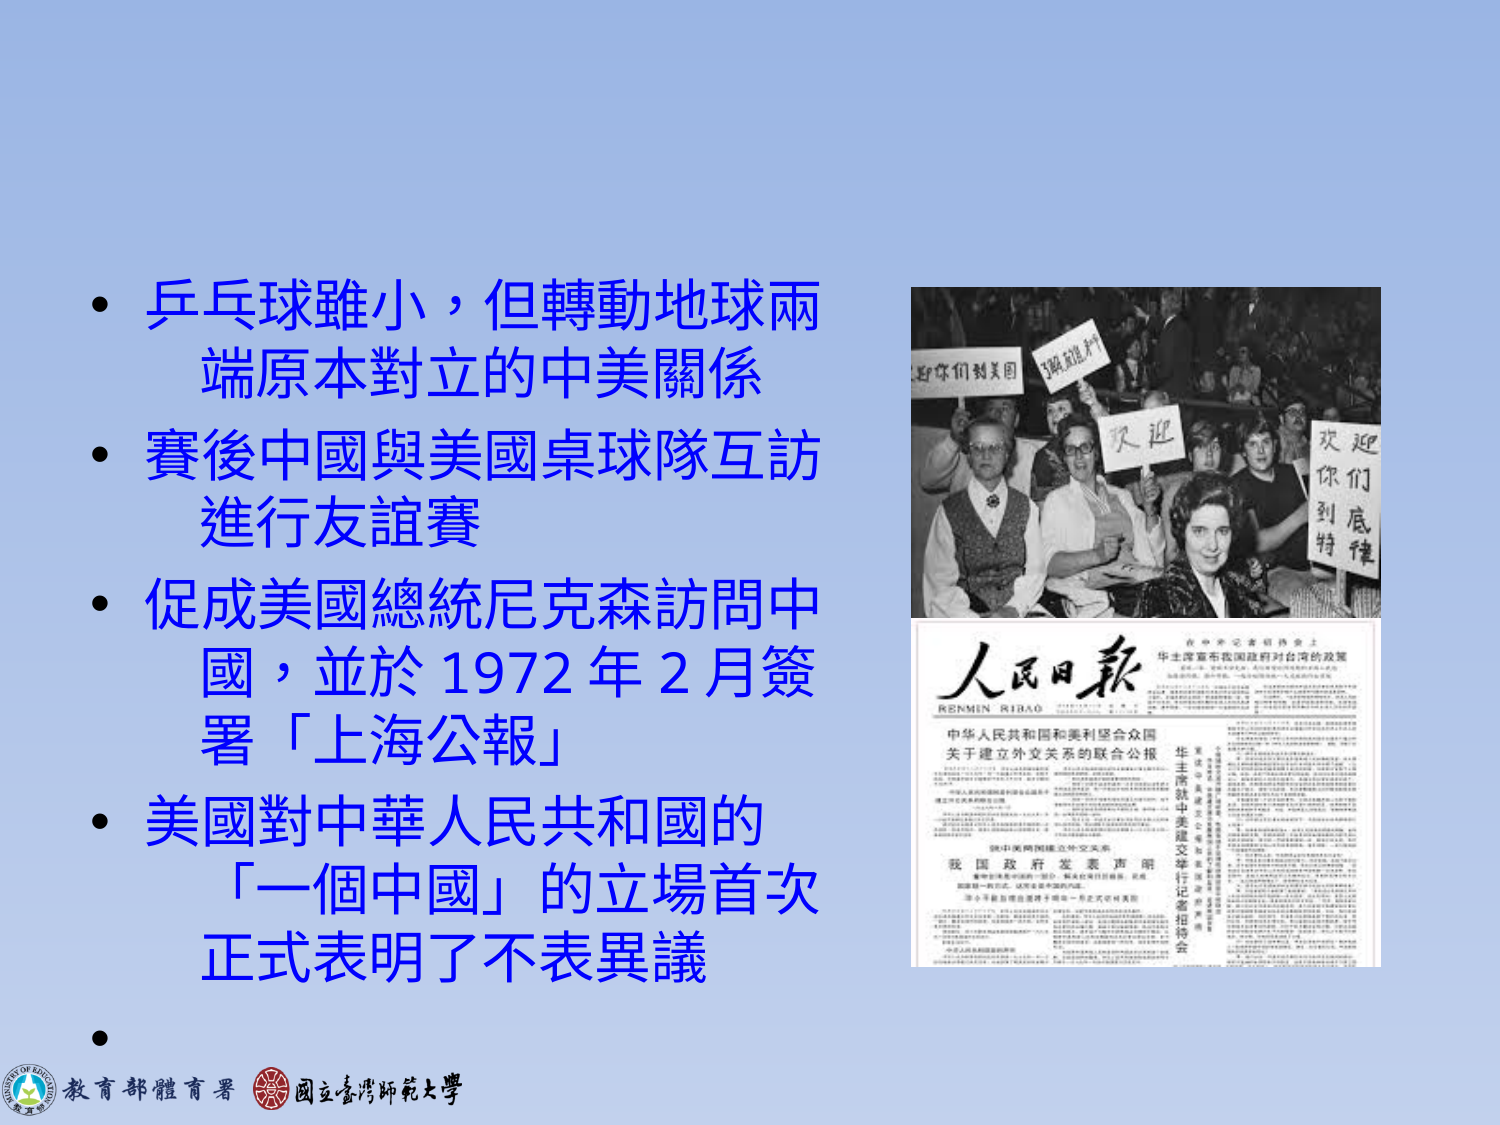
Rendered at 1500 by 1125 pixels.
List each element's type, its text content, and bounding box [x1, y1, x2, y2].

picture [911, 287, 1381, 967]
list 乒乓球雖小，但轉動地球兩端原本對立的中美關係 賽後中國與美國桌球隊互訪進行友誼賽 促成美國總統尼克森訪問中國，並於1972年2月簽署「上海公報」 美國對中華人民共和國的「一個中國」的立場首次正式表明了不表異議 [75, 262, 845, 1005]
